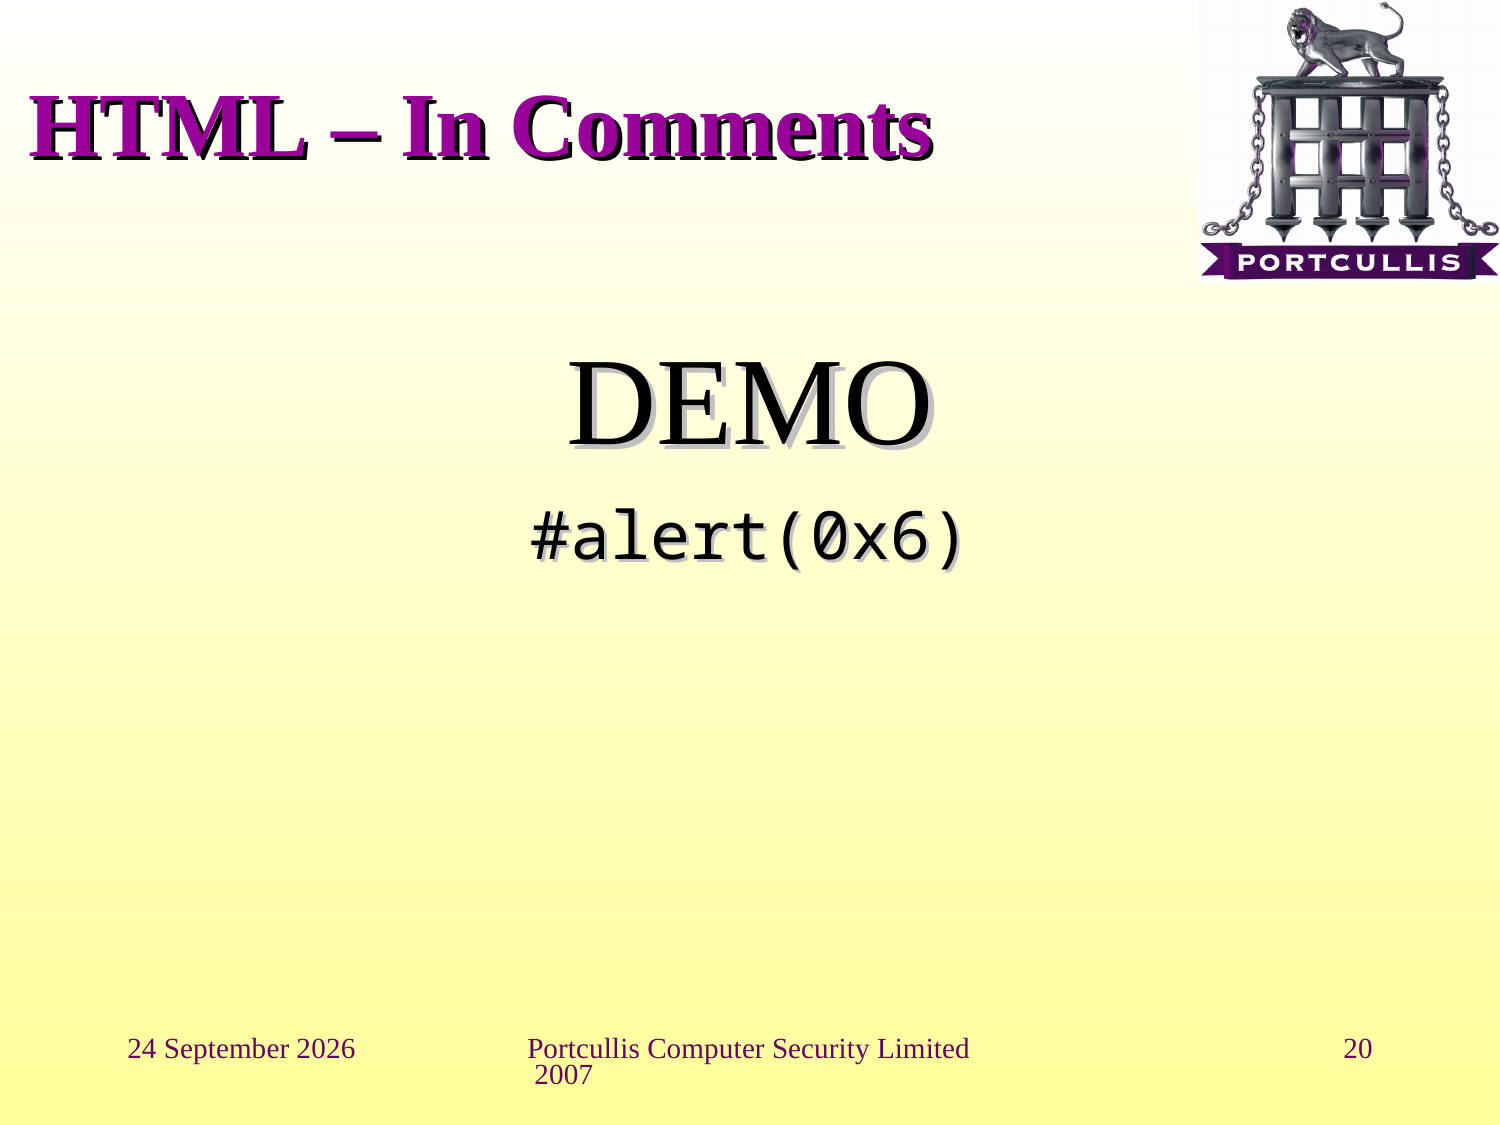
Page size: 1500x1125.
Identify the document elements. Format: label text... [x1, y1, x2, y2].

list DEMO #alert(0x6) [112, 324, 1388, 1001]
title HTML – In Comments [0, 0, 963, 250]
picture [1198, 0, 1500, 283]
